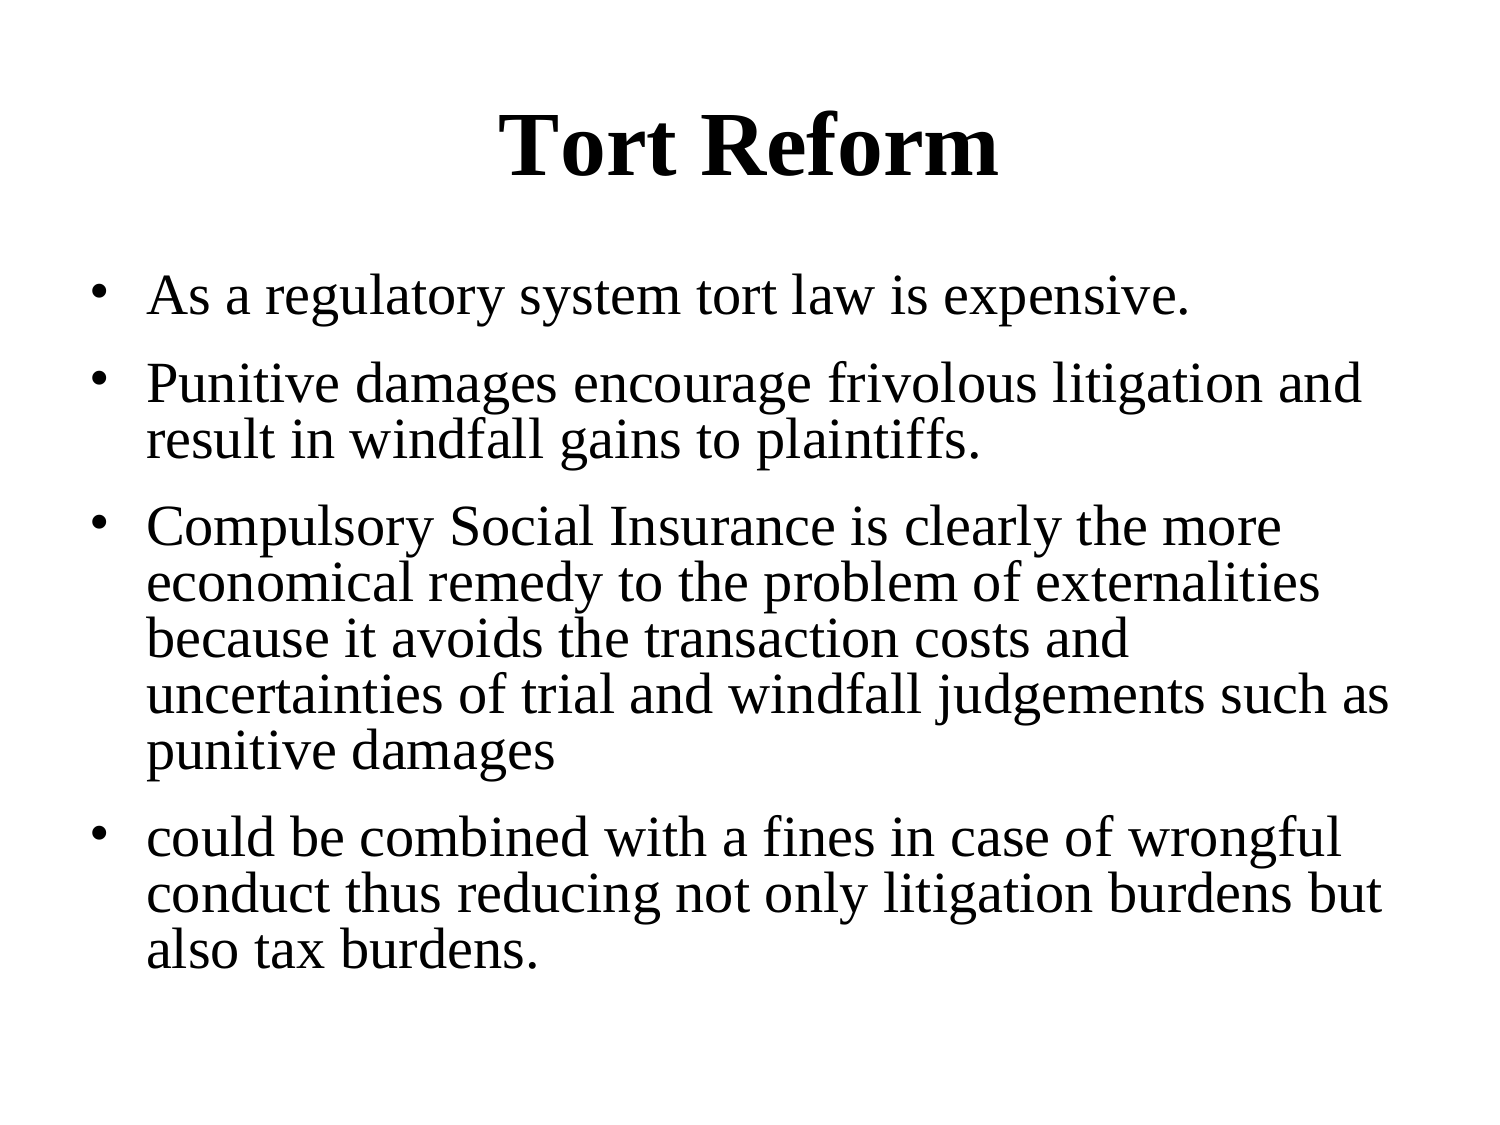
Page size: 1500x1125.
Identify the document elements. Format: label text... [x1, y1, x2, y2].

title Tort Reform [75, 45, 1426, 233]
list As a regulatory system tort law is expensive. Punitive damages encourage frivolous litigation and result in windfall gains to plaintiffs. Compulsory Social Insurance is clearly the more economical remedy to the problem of externalities because it avoids the transaction costs and uncertainties of trial and windfall judgements such as punitive damages could be combined with a fines in case of wrongful conduct thus reducing not only litigation burdens but also tax burdens. [75, 262, 1426, 1005]
